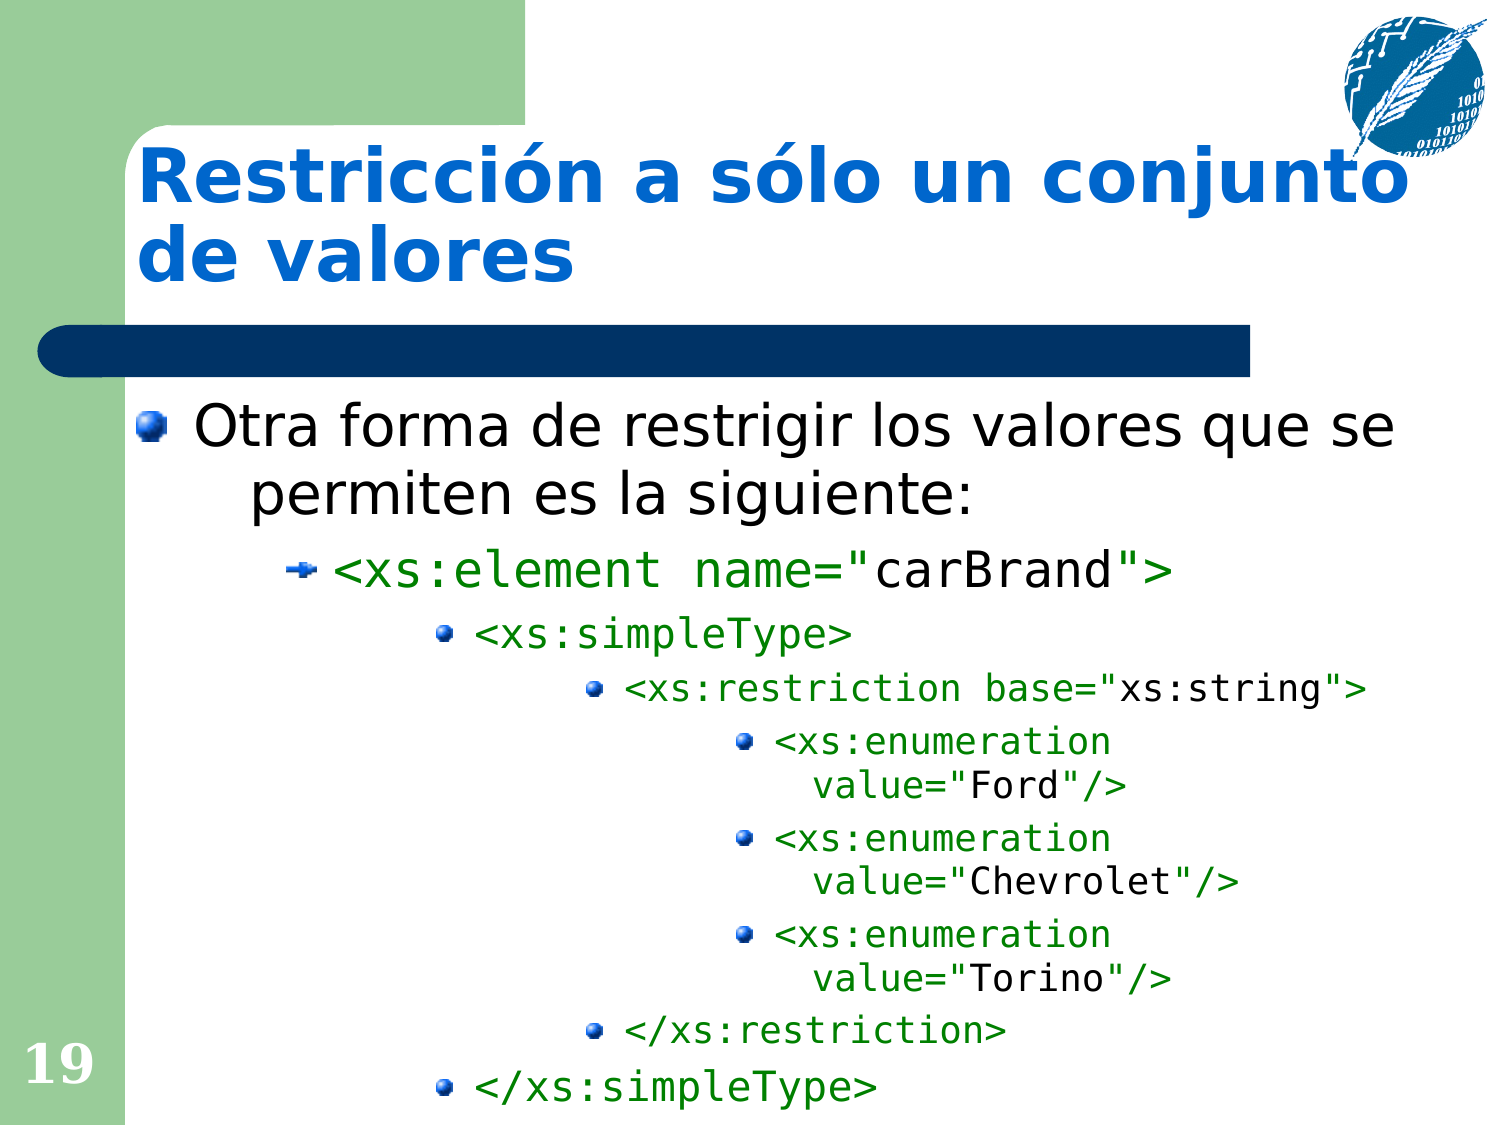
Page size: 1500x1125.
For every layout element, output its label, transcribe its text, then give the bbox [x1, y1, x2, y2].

picture [1436, 127, 1450, 136]
picture [1416, 140, 1425, 149]
list Otra forma de restrigir los valores que se permiten es la siguiente: <xs:element name="carBrand"> <xs:simpleType> <xs:restriction base="xs:string"> <xs:enumeration value="Ford"/> <xs:enumeration value="Chevrolet"/> <xs:enumeration value="Torino"/> </xs:restriction> </xs:simpleType> </xs:element> [136, 392, 1399, 1112]
picture [1427, 138, 1431, 148]
picture [1341, 15, 1487, 172]
title Restricción a sólo un conjunto de valores [136, 135, 1413, 302]
picture [1433, 139, 1440, 147]
